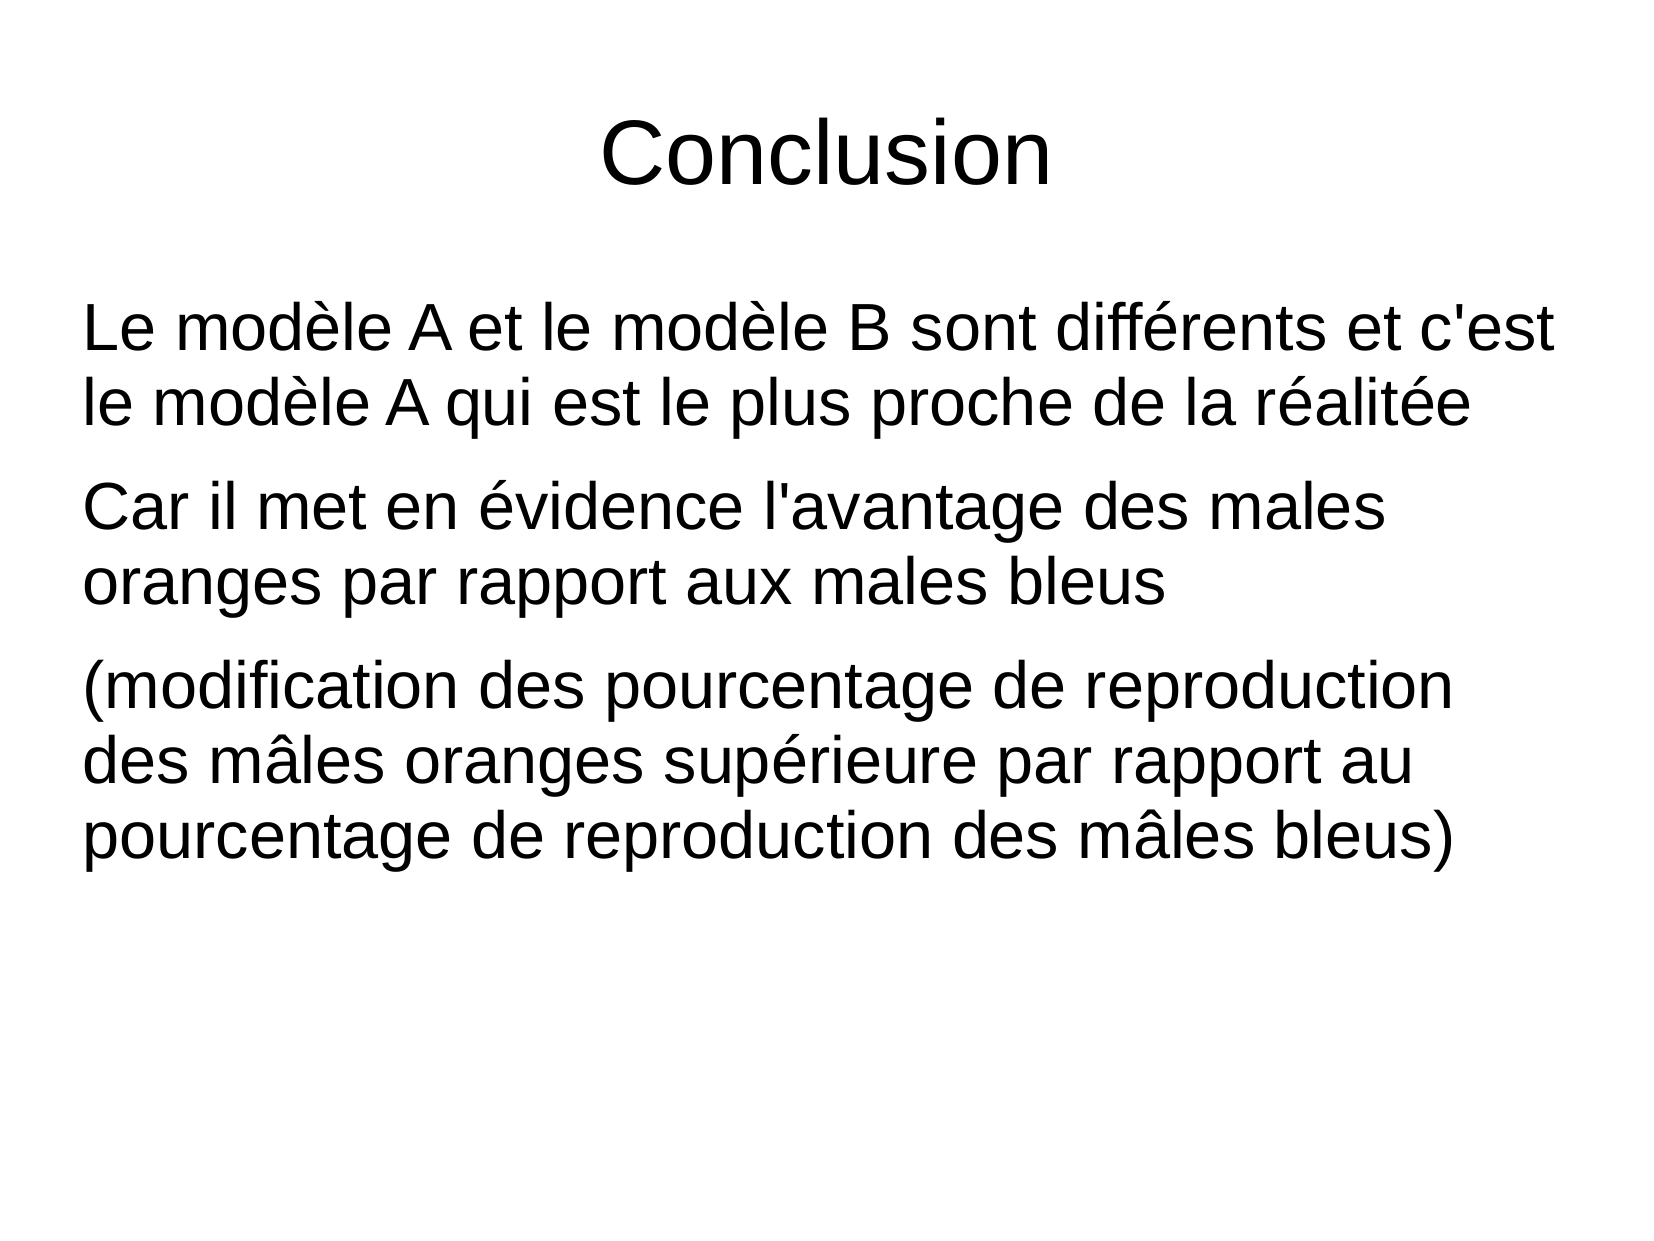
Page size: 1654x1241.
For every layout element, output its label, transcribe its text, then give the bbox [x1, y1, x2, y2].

list Le modèle A et le modèle B sont différents et c'est le modèle A qui est le plus proche de la réalitée Car il met en évidence l'avantage des males oranges par rapport aux males bleus (modification des pourcentage de reproduction des mâles oranges supérieure par rapport au pourcentage de reproduction des mâles bleus) [82, 290, 1571, 1010]
title Conclusion [82, 49, 1571, 257]
